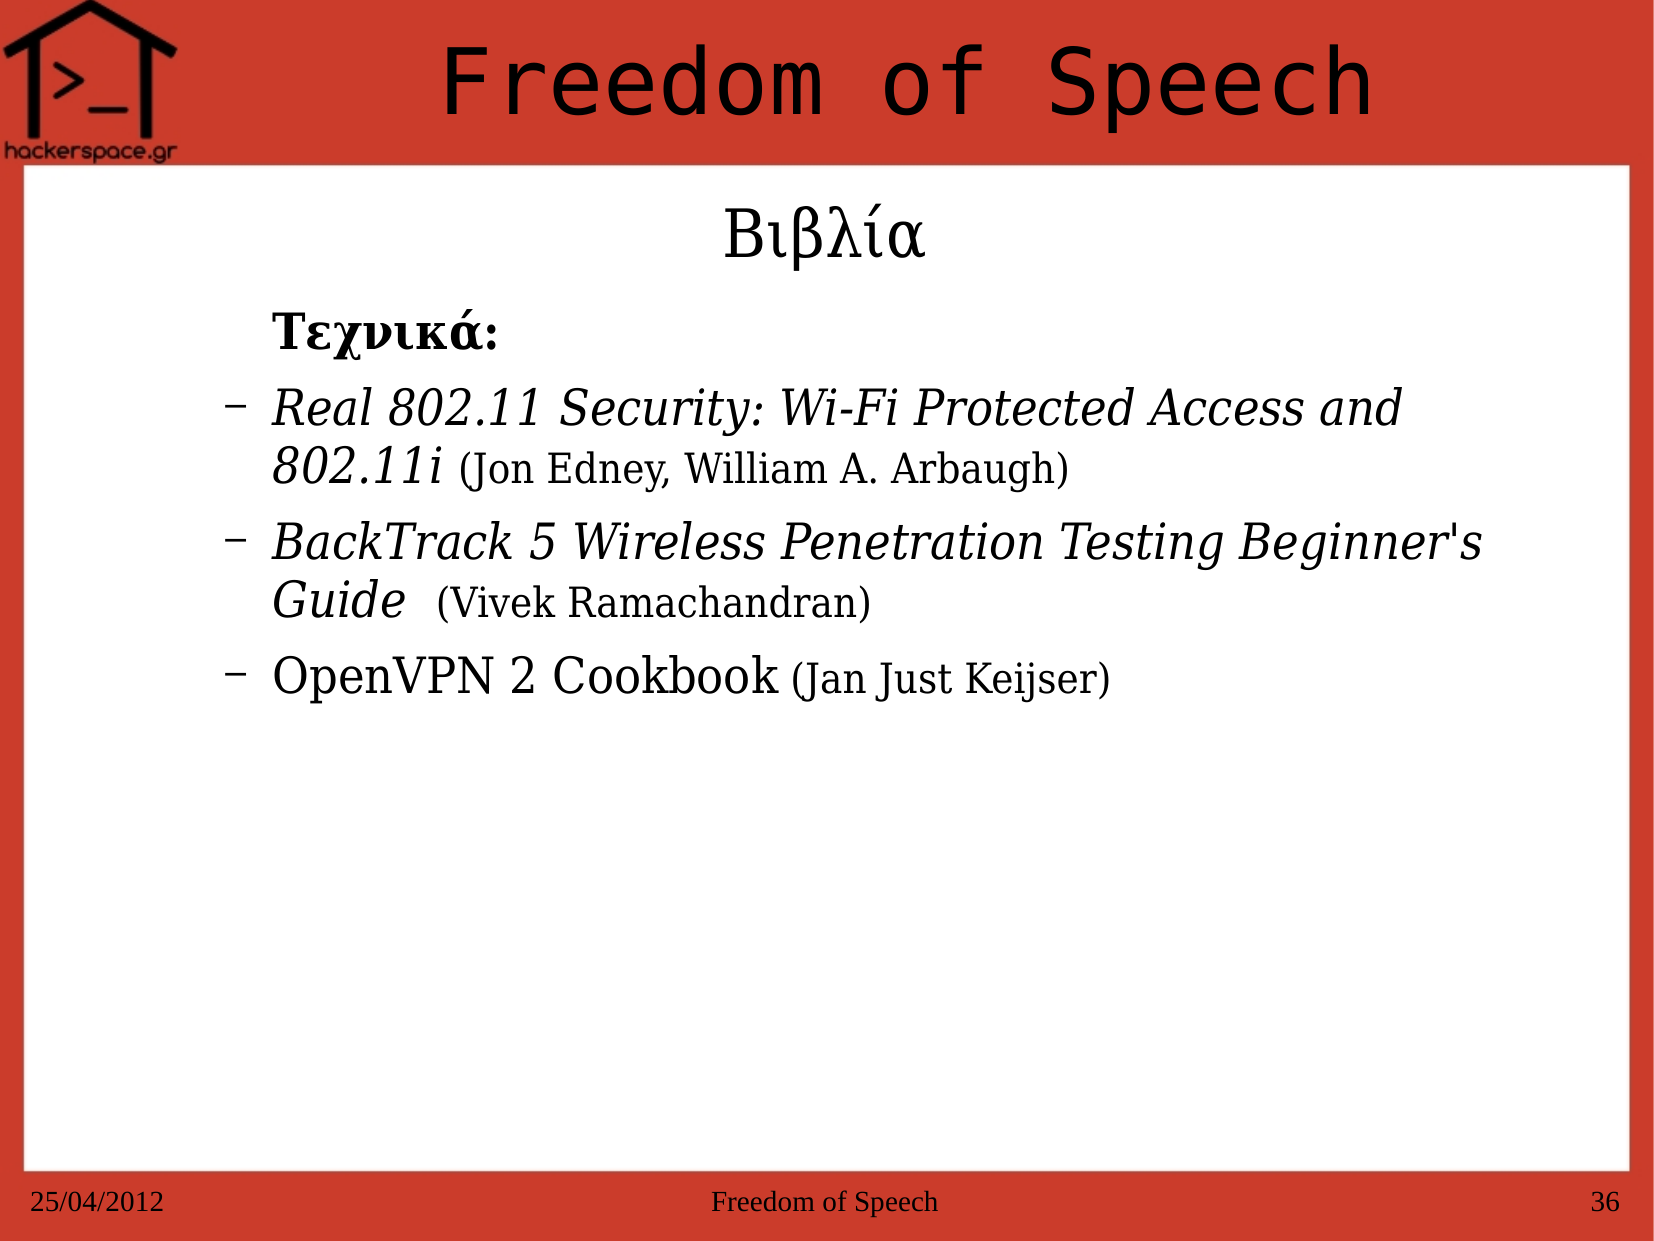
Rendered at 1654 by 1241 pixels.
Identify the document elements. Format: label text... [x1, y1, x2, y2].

title Freedom of Speech [195, 15, 1621, 151]
picture [0, 0, 1654, 1241]
list Βιβλία Τεχνικά: Real 802.11 Security: Wi-Fi Protected Access and 802.11i (Jon Edney, William A. Arbaugh) BackTrack 5 Wireless Penetration Testing Beginner's Guide (Vivek Ramachandran) OpenVPN 2 Cookbook (Jan Just Keijser) [60, 195, 1591, 1141]
